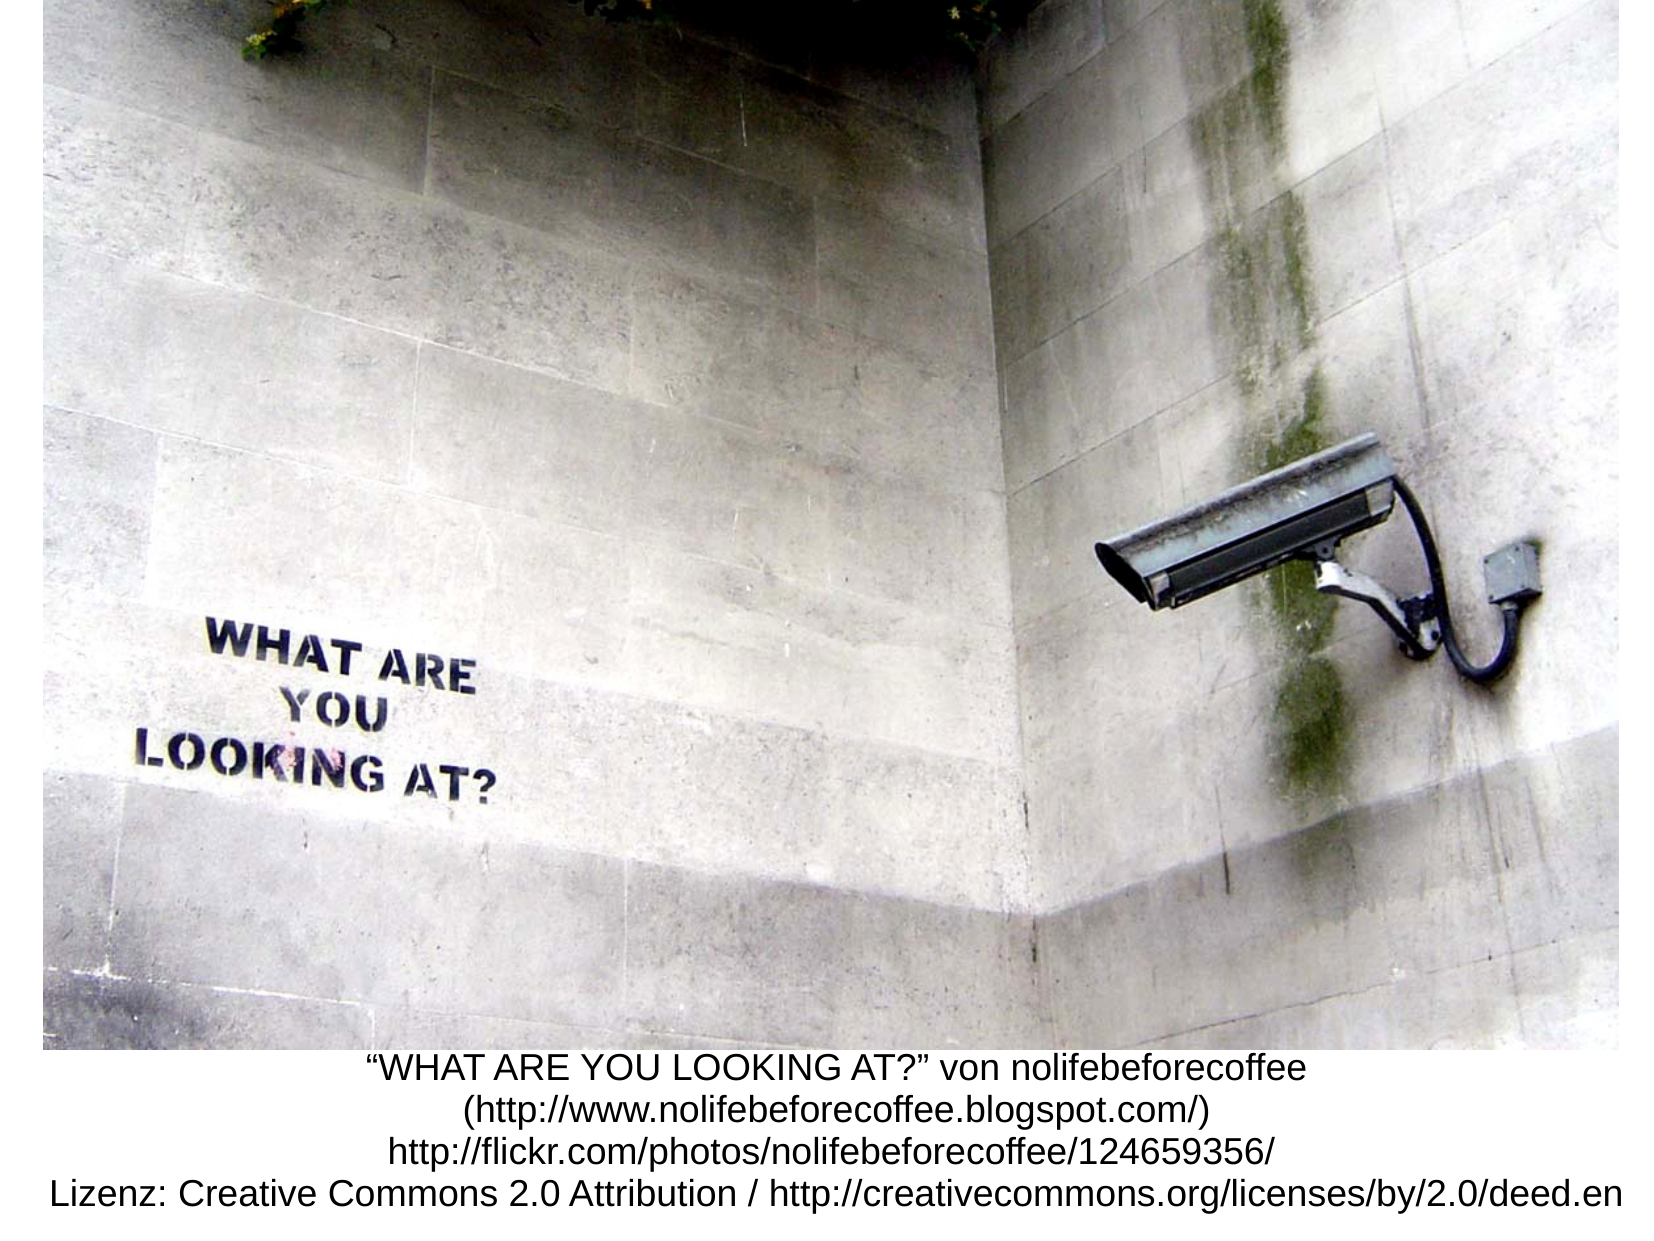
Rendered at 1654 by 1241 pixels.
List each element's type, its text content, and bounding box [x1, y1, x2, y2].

text_box “WHAT ARE YOU LOOKING AT?” von nolifebeforecoffee (http://www.nolifebeforecoffee.blogspot.com/) http://flickr.com/photos/nolifebeforecoffee/124659356/ Lizenz: Creative Commons 2.0 Attribution / http://creativecommons.org/licenses/by/2.0/deed.en [34, 1039, 1651, 1241]
picture [43, 0, 1619, 1051]
